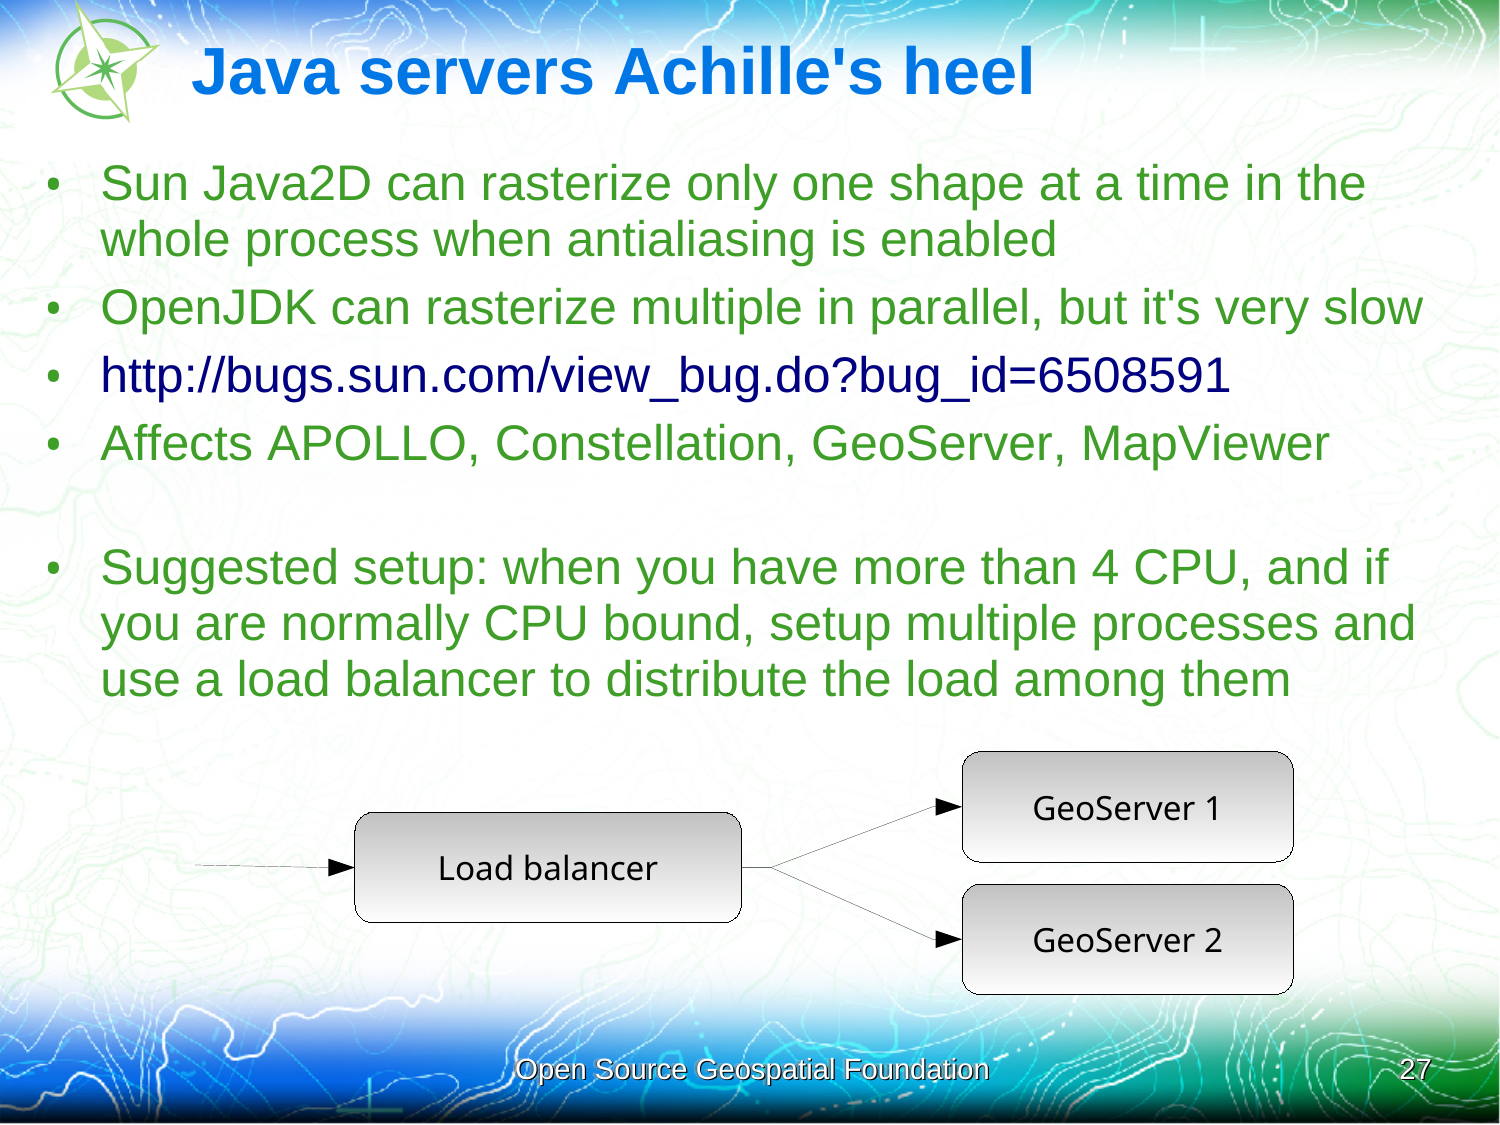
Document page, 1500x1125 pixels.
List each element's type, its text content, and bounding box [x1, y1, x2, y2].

text_box GeoServer 1 [962, 751, 1294, 863]
picture [0, 0, 1500, 1125]
title Java servers Achille's heel [177, 20, 1477, 122]
text_box Load balancer [354, 812, 742, 923]
list Sun Java2D can rasterize only one shape at a time in the whole process when antialiasing is enabled OpenJDK can rasterize multiple in parallel, but it's very slow http://bugs.sun.com/view_bug.do?bug_id=6508591 Affects APOLLO, Constellation, GeoServer, MapViewer Suggested setup: when you have more than 4 CPU, and if you are normally CPU bound, setup multiple processes and use a load balancer to distribute the load among them [29, 147, 1477, 680]
text_box GeoServer 2 [962, 884, 1294, 995]
